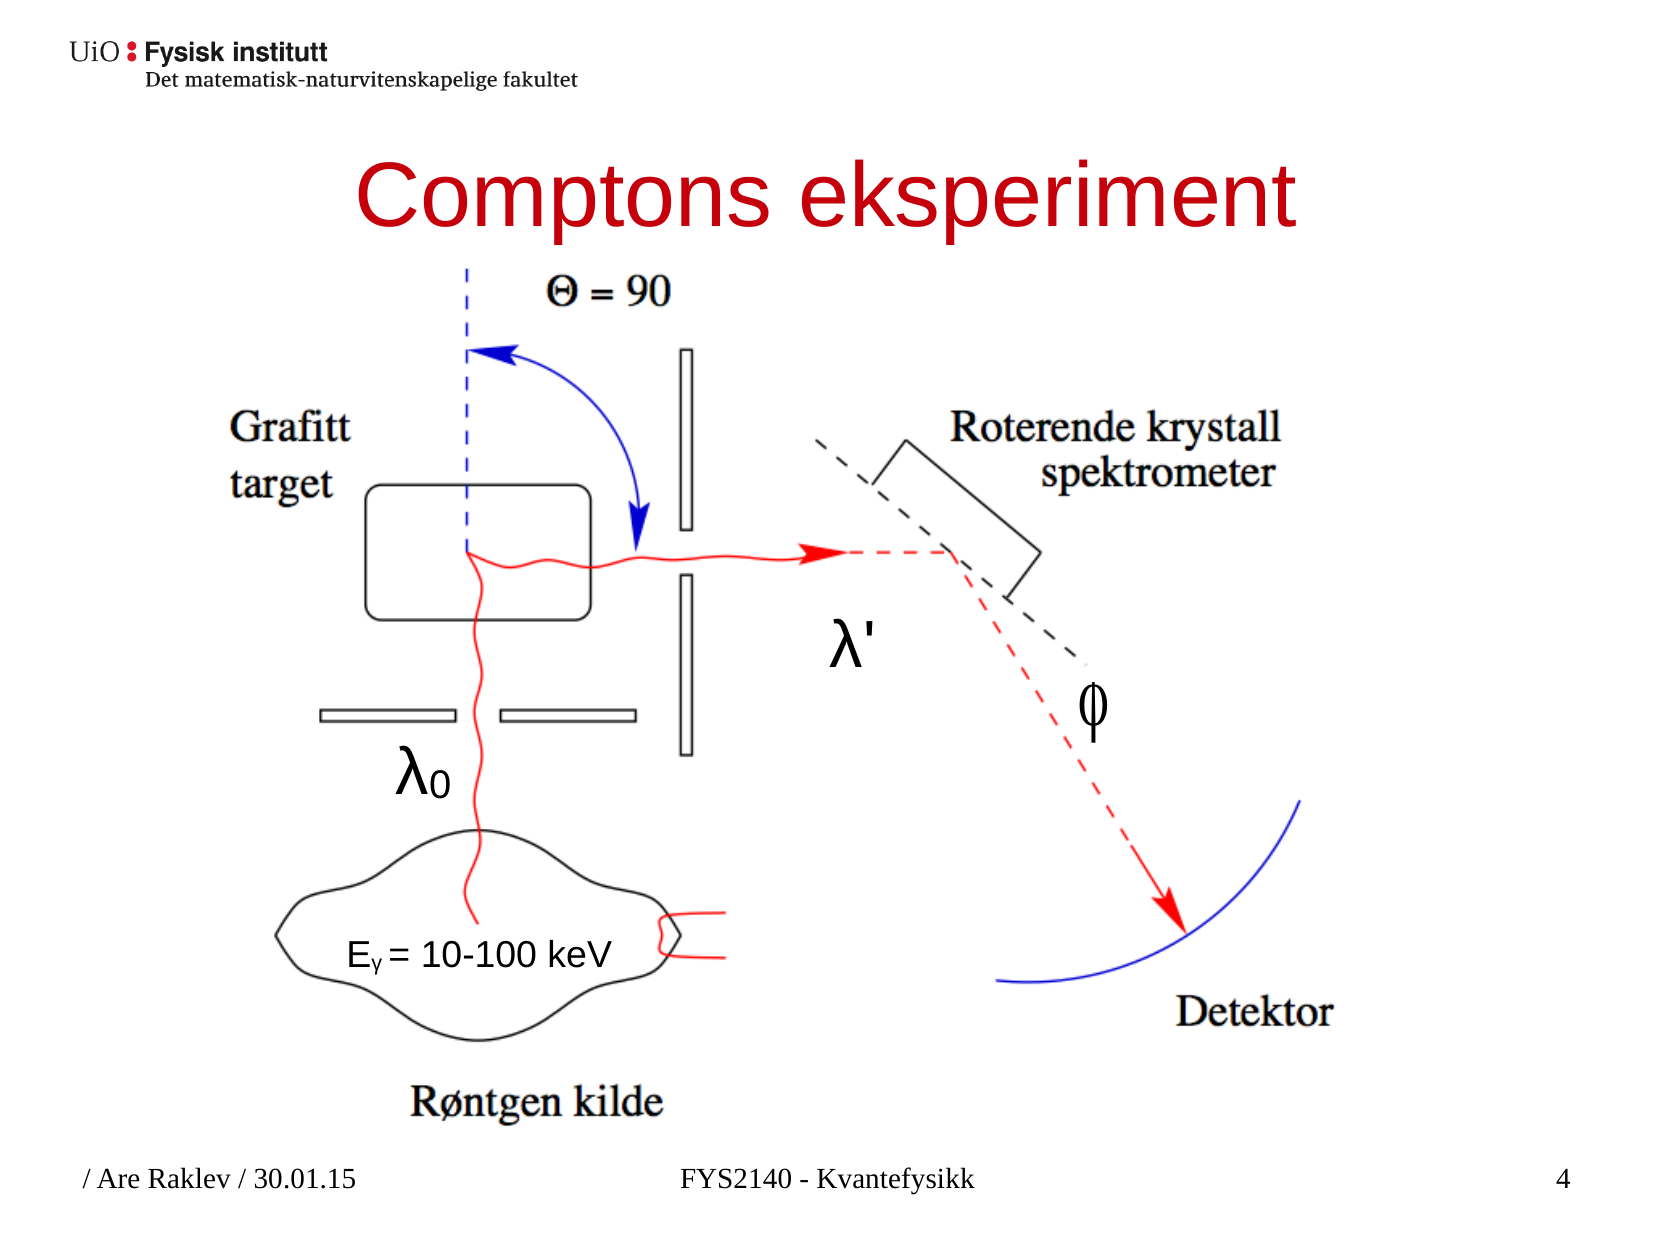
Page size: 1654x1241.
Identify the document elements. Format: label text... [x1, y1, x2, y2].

text_box λ' [814, 600, 891, 690]
chart [1071, 682, 1123, 749]
picture [207, 253, 1450, 1163]
text_box Eγ = 10-100 keV [331, 926, 632, 996]
text_box λ0 [380, 726, 467, 837]
picture [68, 37, 581, 93]
title Comptons eksperiment [82, 90, 1571, 298]
